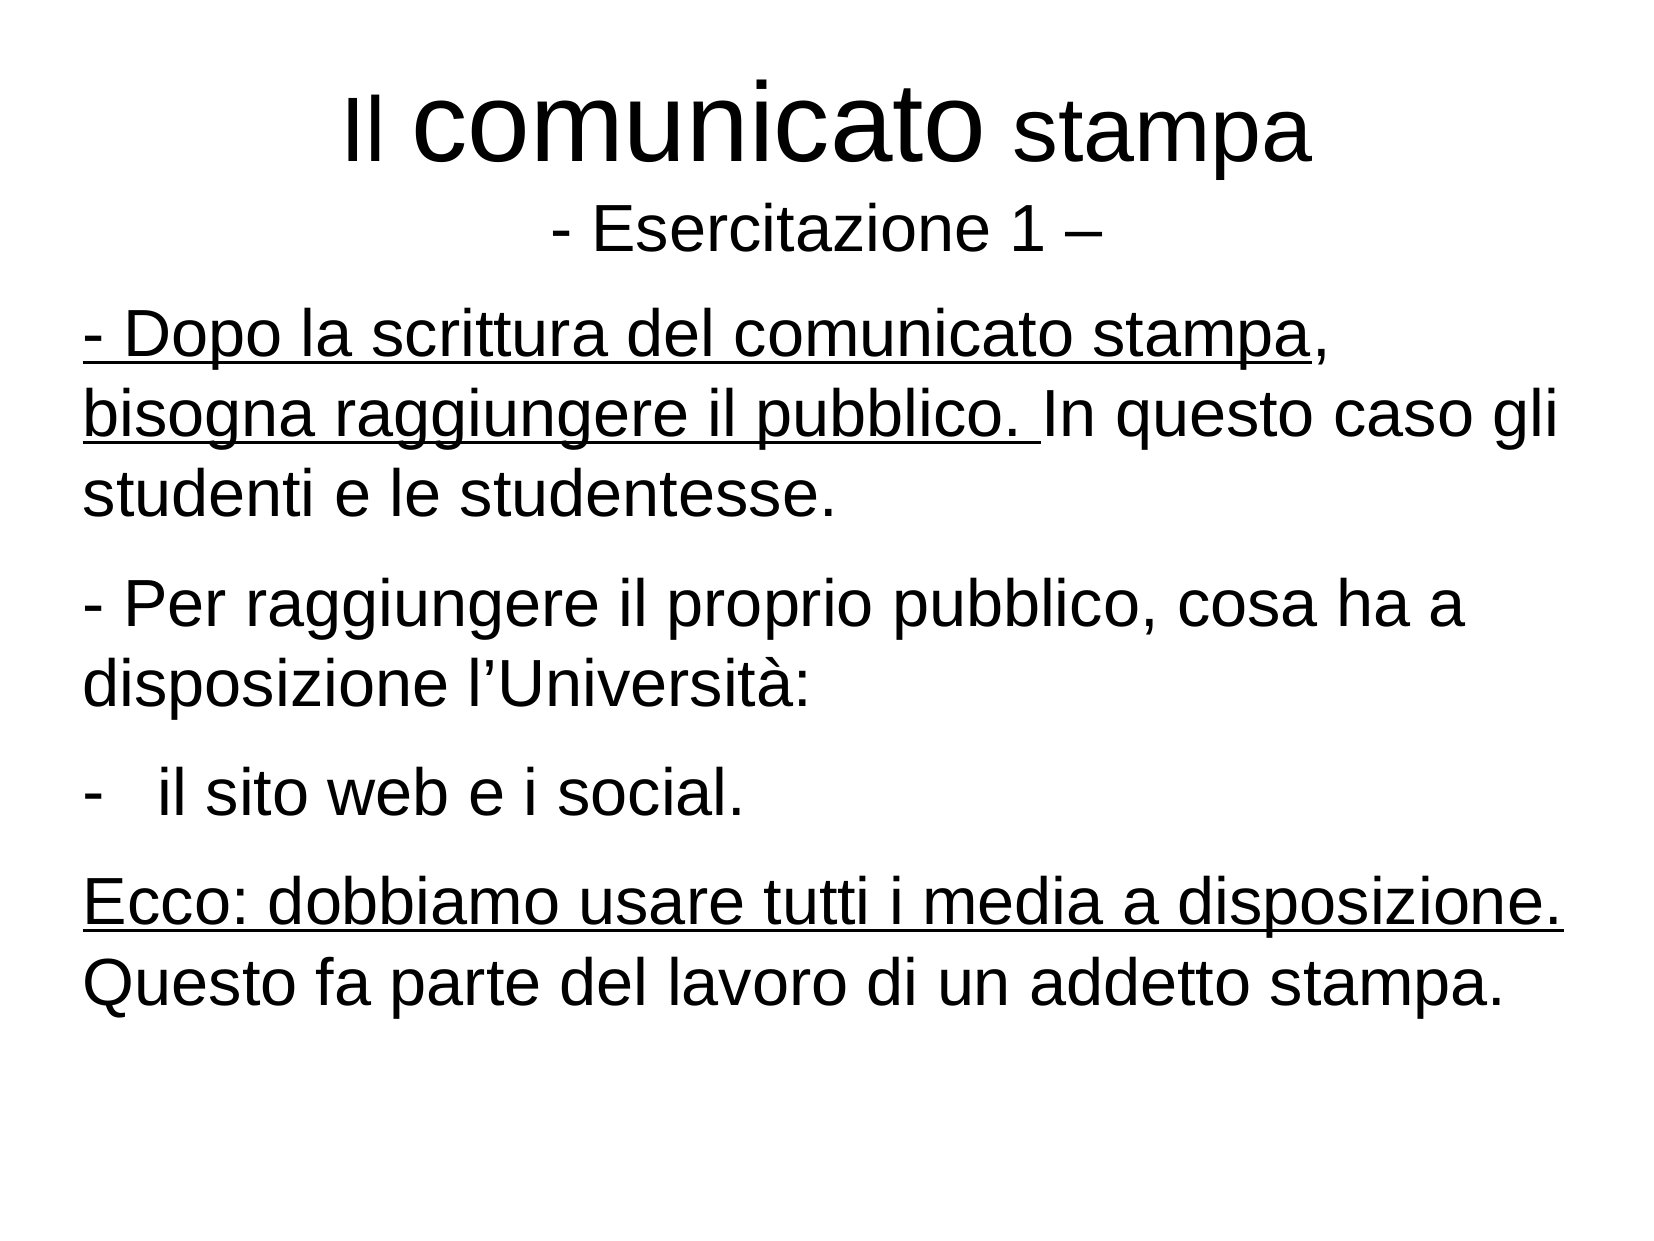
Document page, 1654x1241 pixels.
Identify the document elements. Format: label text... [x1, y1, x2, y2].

list - Dopo la scrittura del comunicato stampa, bisogna raggiungere il pubblico. In questo caso gli studenti e le studentesse. - Per raggiungere il proprio pubblico, cosa ha a disposizione l’Università: il sito web e i social. Ecco: dobbiamo usare tutti i media a disposizione. Questo fa parte del lavoro di un addetto stampa. [82, 290, 1571, 1109]
title Il comunicato stampa - Esercitazione 1 – [82, 49, 1571, 257]
